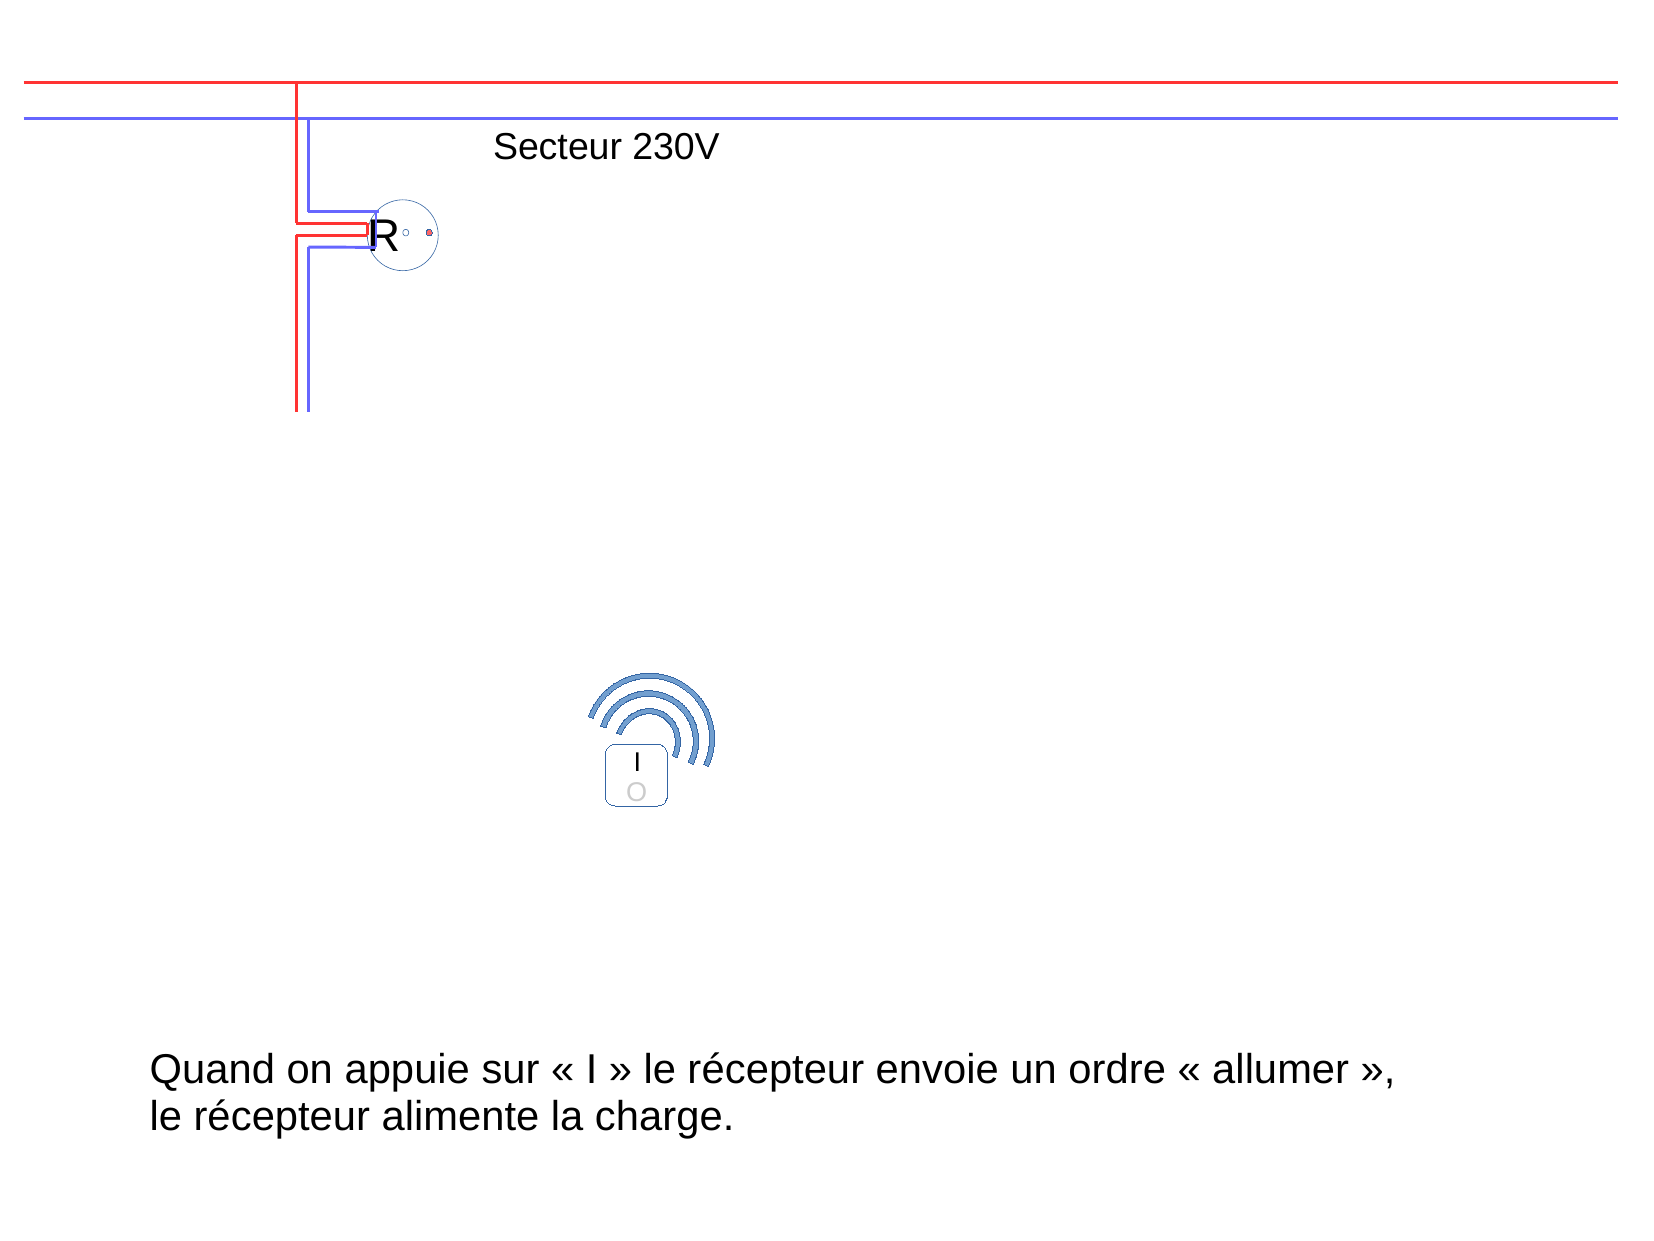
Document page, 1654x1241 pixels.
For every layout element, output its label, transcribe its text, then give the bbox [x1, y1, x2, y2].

text_box [616, 708, 649, 735]
text_box [588, 673, 649, 719]
text_box [426, 229, 433, 236]
text_box I O [611, 739, 649, 815]
text_box [605, 745, 611, 805]
text_box Quand on appuie sur « I » le récepteur envoie un ordre « allumer », le récepteur alimente la charge. [134, 1038, 1419, 1147]
picture [175, 378, 428, 631]
text_box [600, 690, 649, 728]
text_box R [377, 223, 392, 235]
text_box [402, 229, 409, 236]
picture [480, 241, 899, 931]
text_box R [367, 213, 375, 245]
text_box R [370, 199, 439, 271]
text_box Secteur 230V [478, 118, 736, 175]
